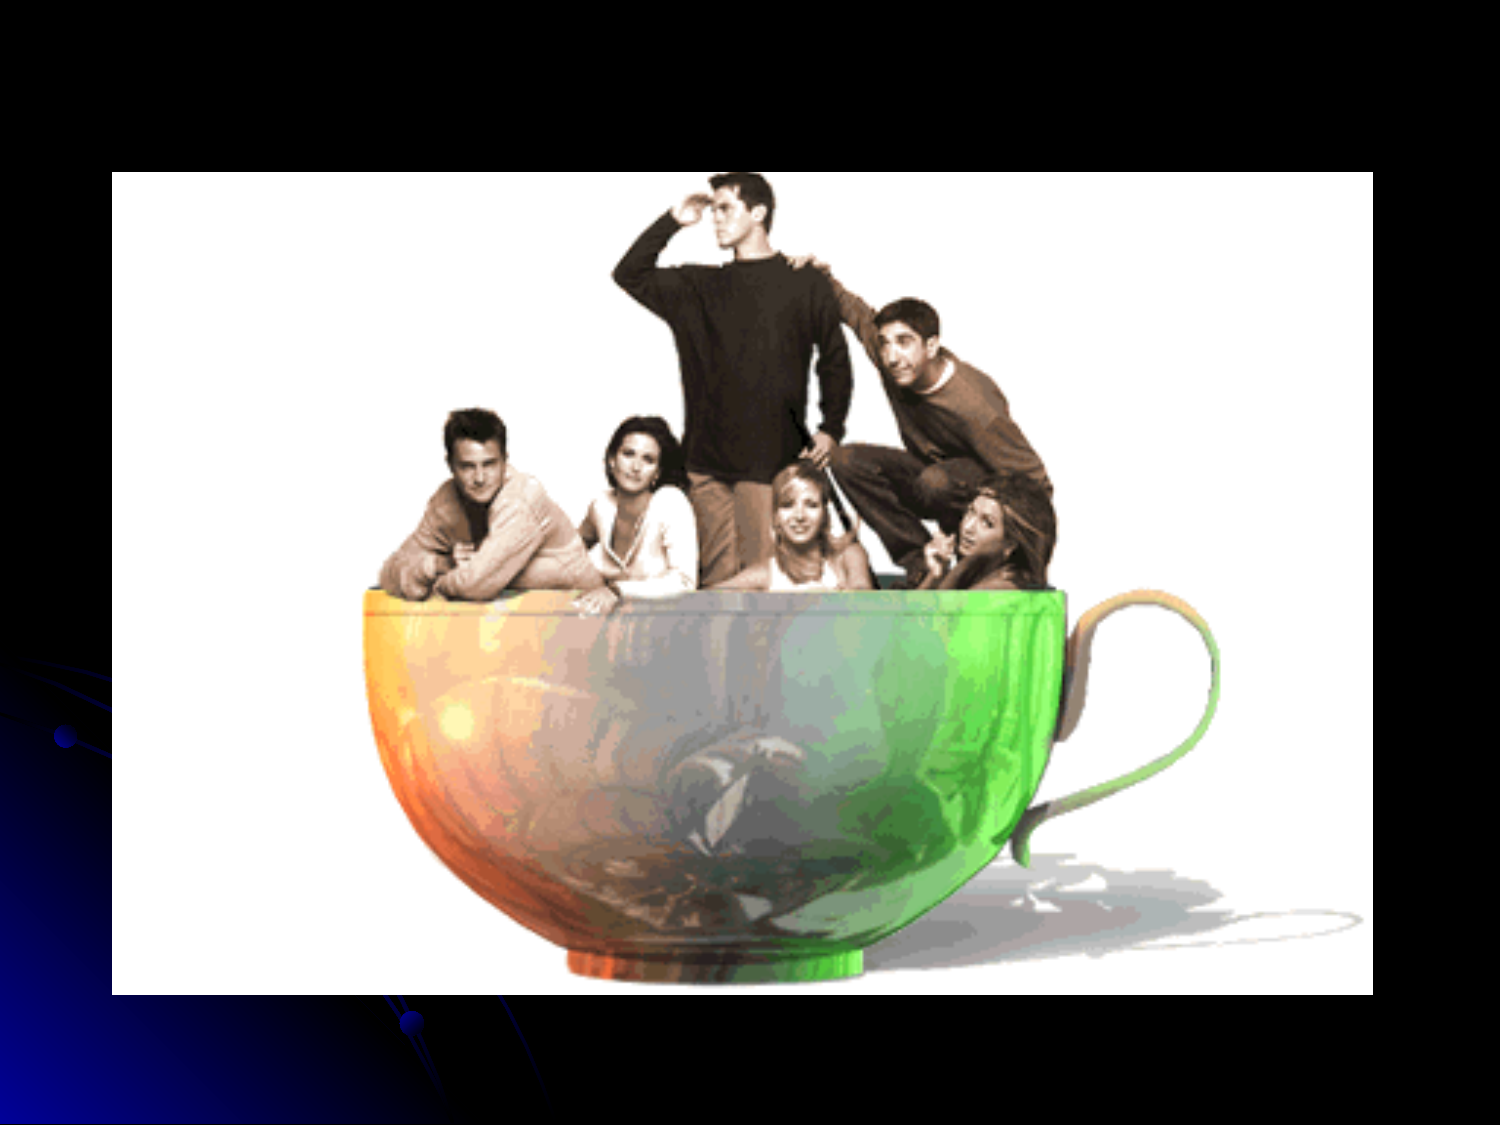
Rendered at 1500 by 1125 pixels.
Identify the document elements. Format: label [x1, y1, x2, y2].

picture [112, 172, 1373, 995]
